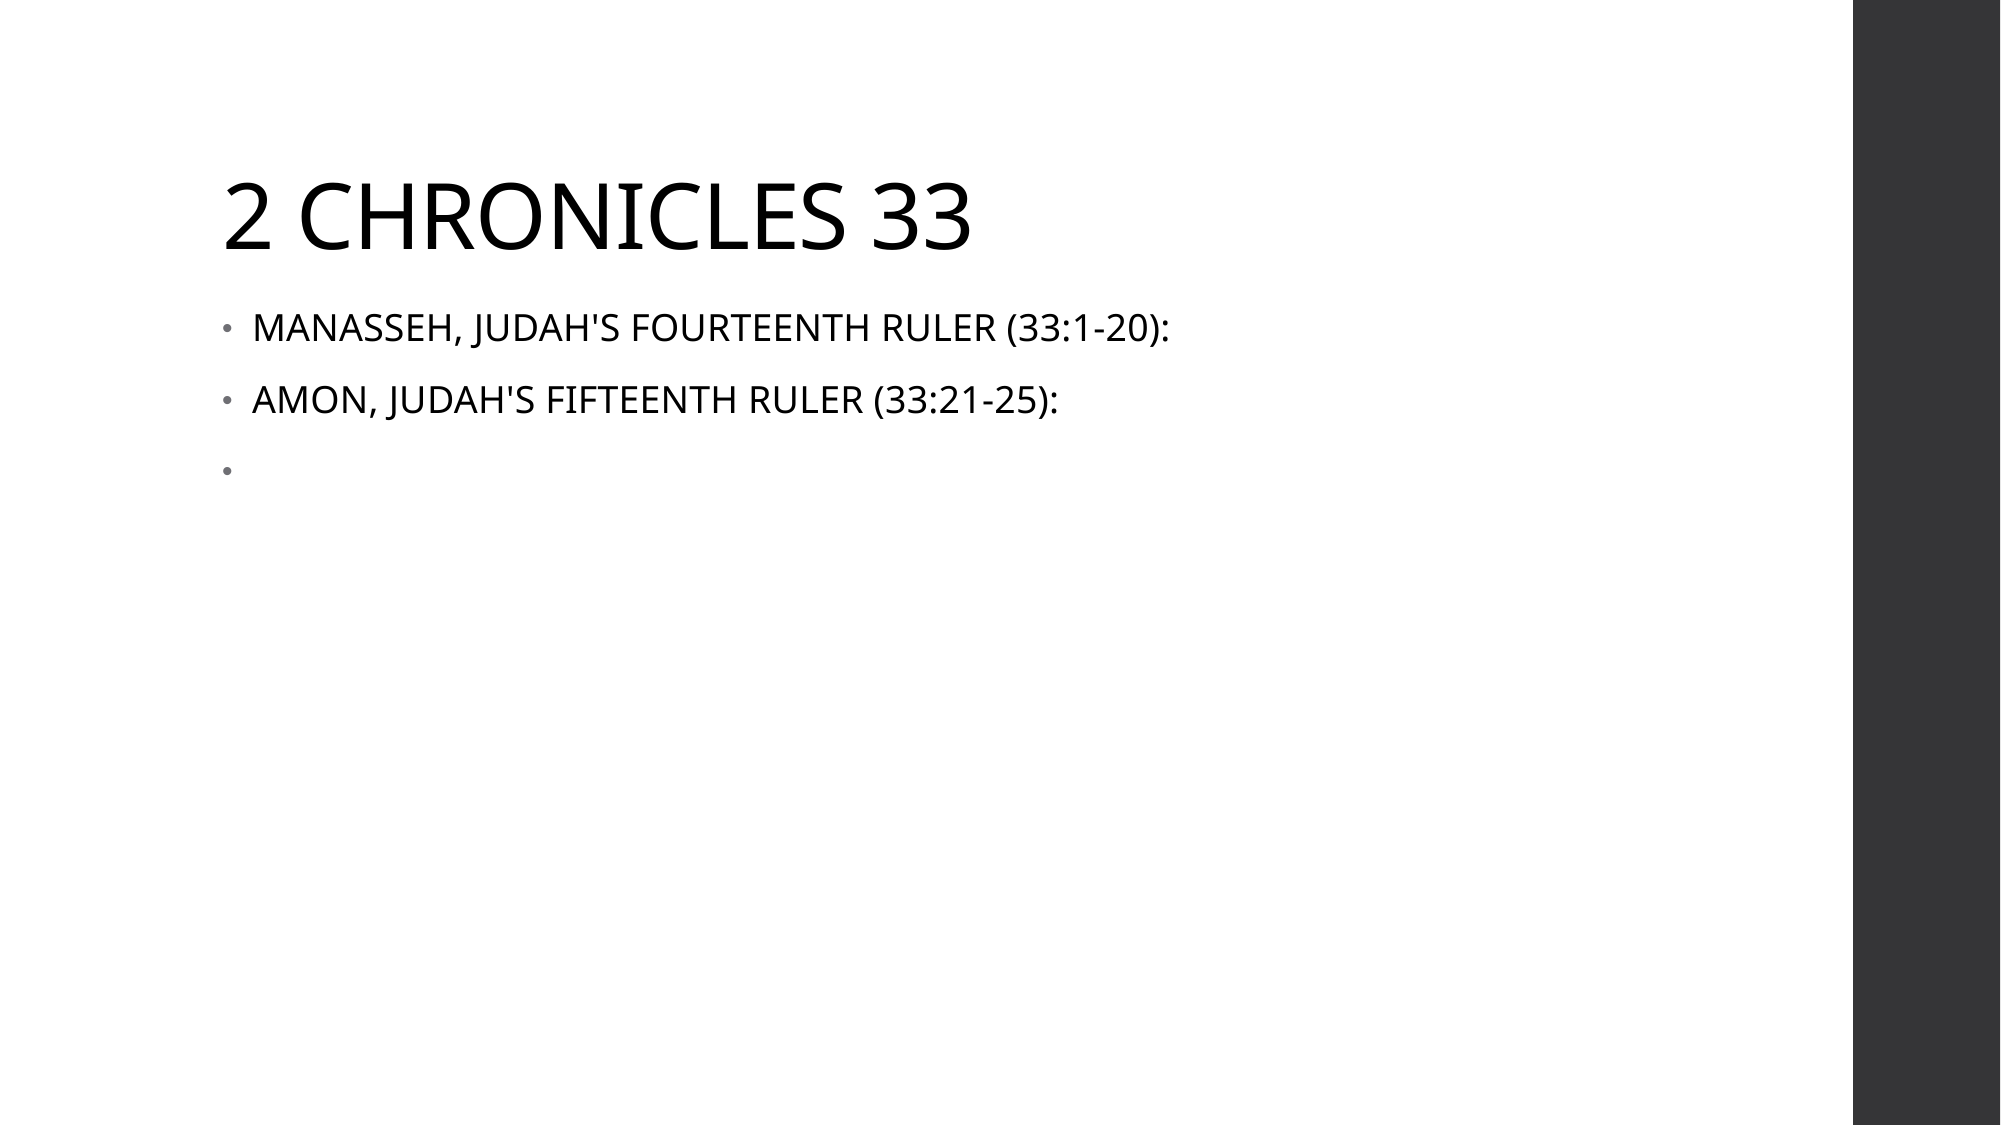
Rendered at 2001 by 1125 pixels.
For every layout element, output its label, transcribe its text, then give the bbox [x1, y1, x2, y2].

title 2 CHRONICLES 33 [206, 60, 1797, 278]
list MANASSEH, JUDAH'S FOURTEENTH RULER (33:1-20): AMON, JUDAH'S FIFTEENTH RULER (33:21-25): [206, 299, 1617, 1014]
